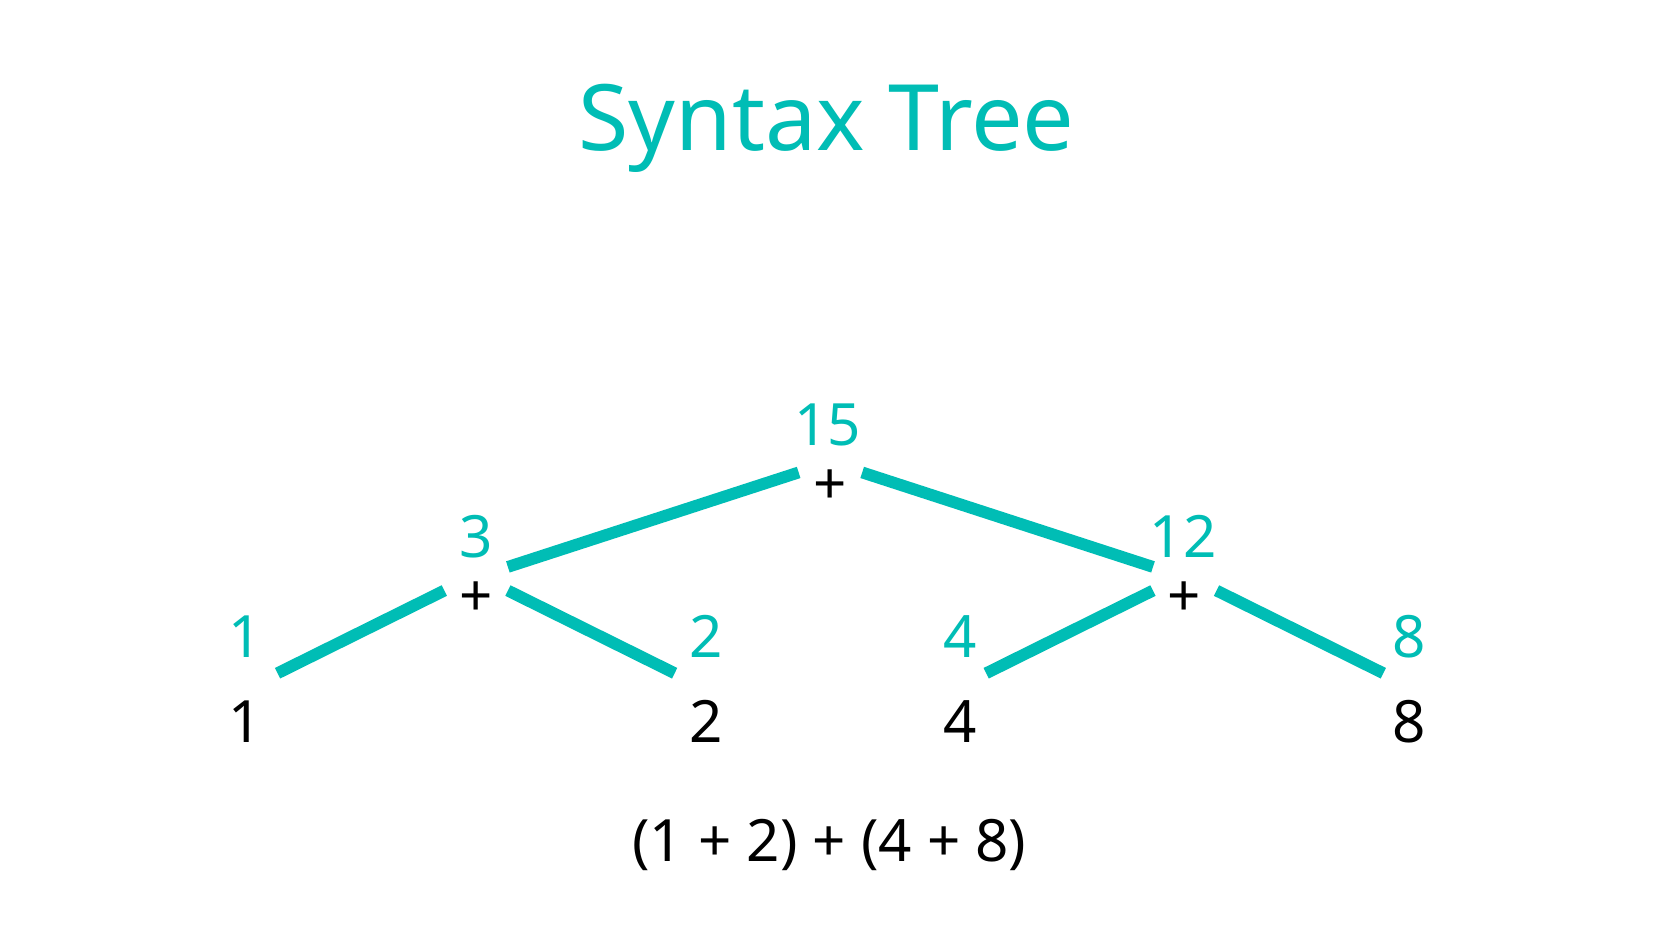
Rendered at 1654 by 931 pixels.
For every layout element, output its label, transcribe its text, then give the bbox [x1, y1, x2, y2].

text_box 2 [674, 673, 739, 747]
text_box 8 [1377, 588, 1441, 662]
text_box 2 [674, 588, 739, 662]
text_box 4 [928, 673, 993, 747]
text_box 1 [214, 588, 278, 662]
text_box + [1152, 562, 1217, 621]
text_box 12 [1135, 487, 1247, 562]
text_box 1 [214, 673, 278, 747]
text_box 8 [1377, 673, 1441, 747]
text_box + [444, 562, 508, 621]
text_box (1 + 2) + (4 + 8) [617, 791, 1036, 865]
text_box + [798, 449, 863, 508]
text_box 3 [444, 487, 508, 562]
text_box 4 [928, 588, 993, 662]
title Syntax Tree [82, 37, 1571, 193]
text_box 15 [779, 375, 891, 449]
